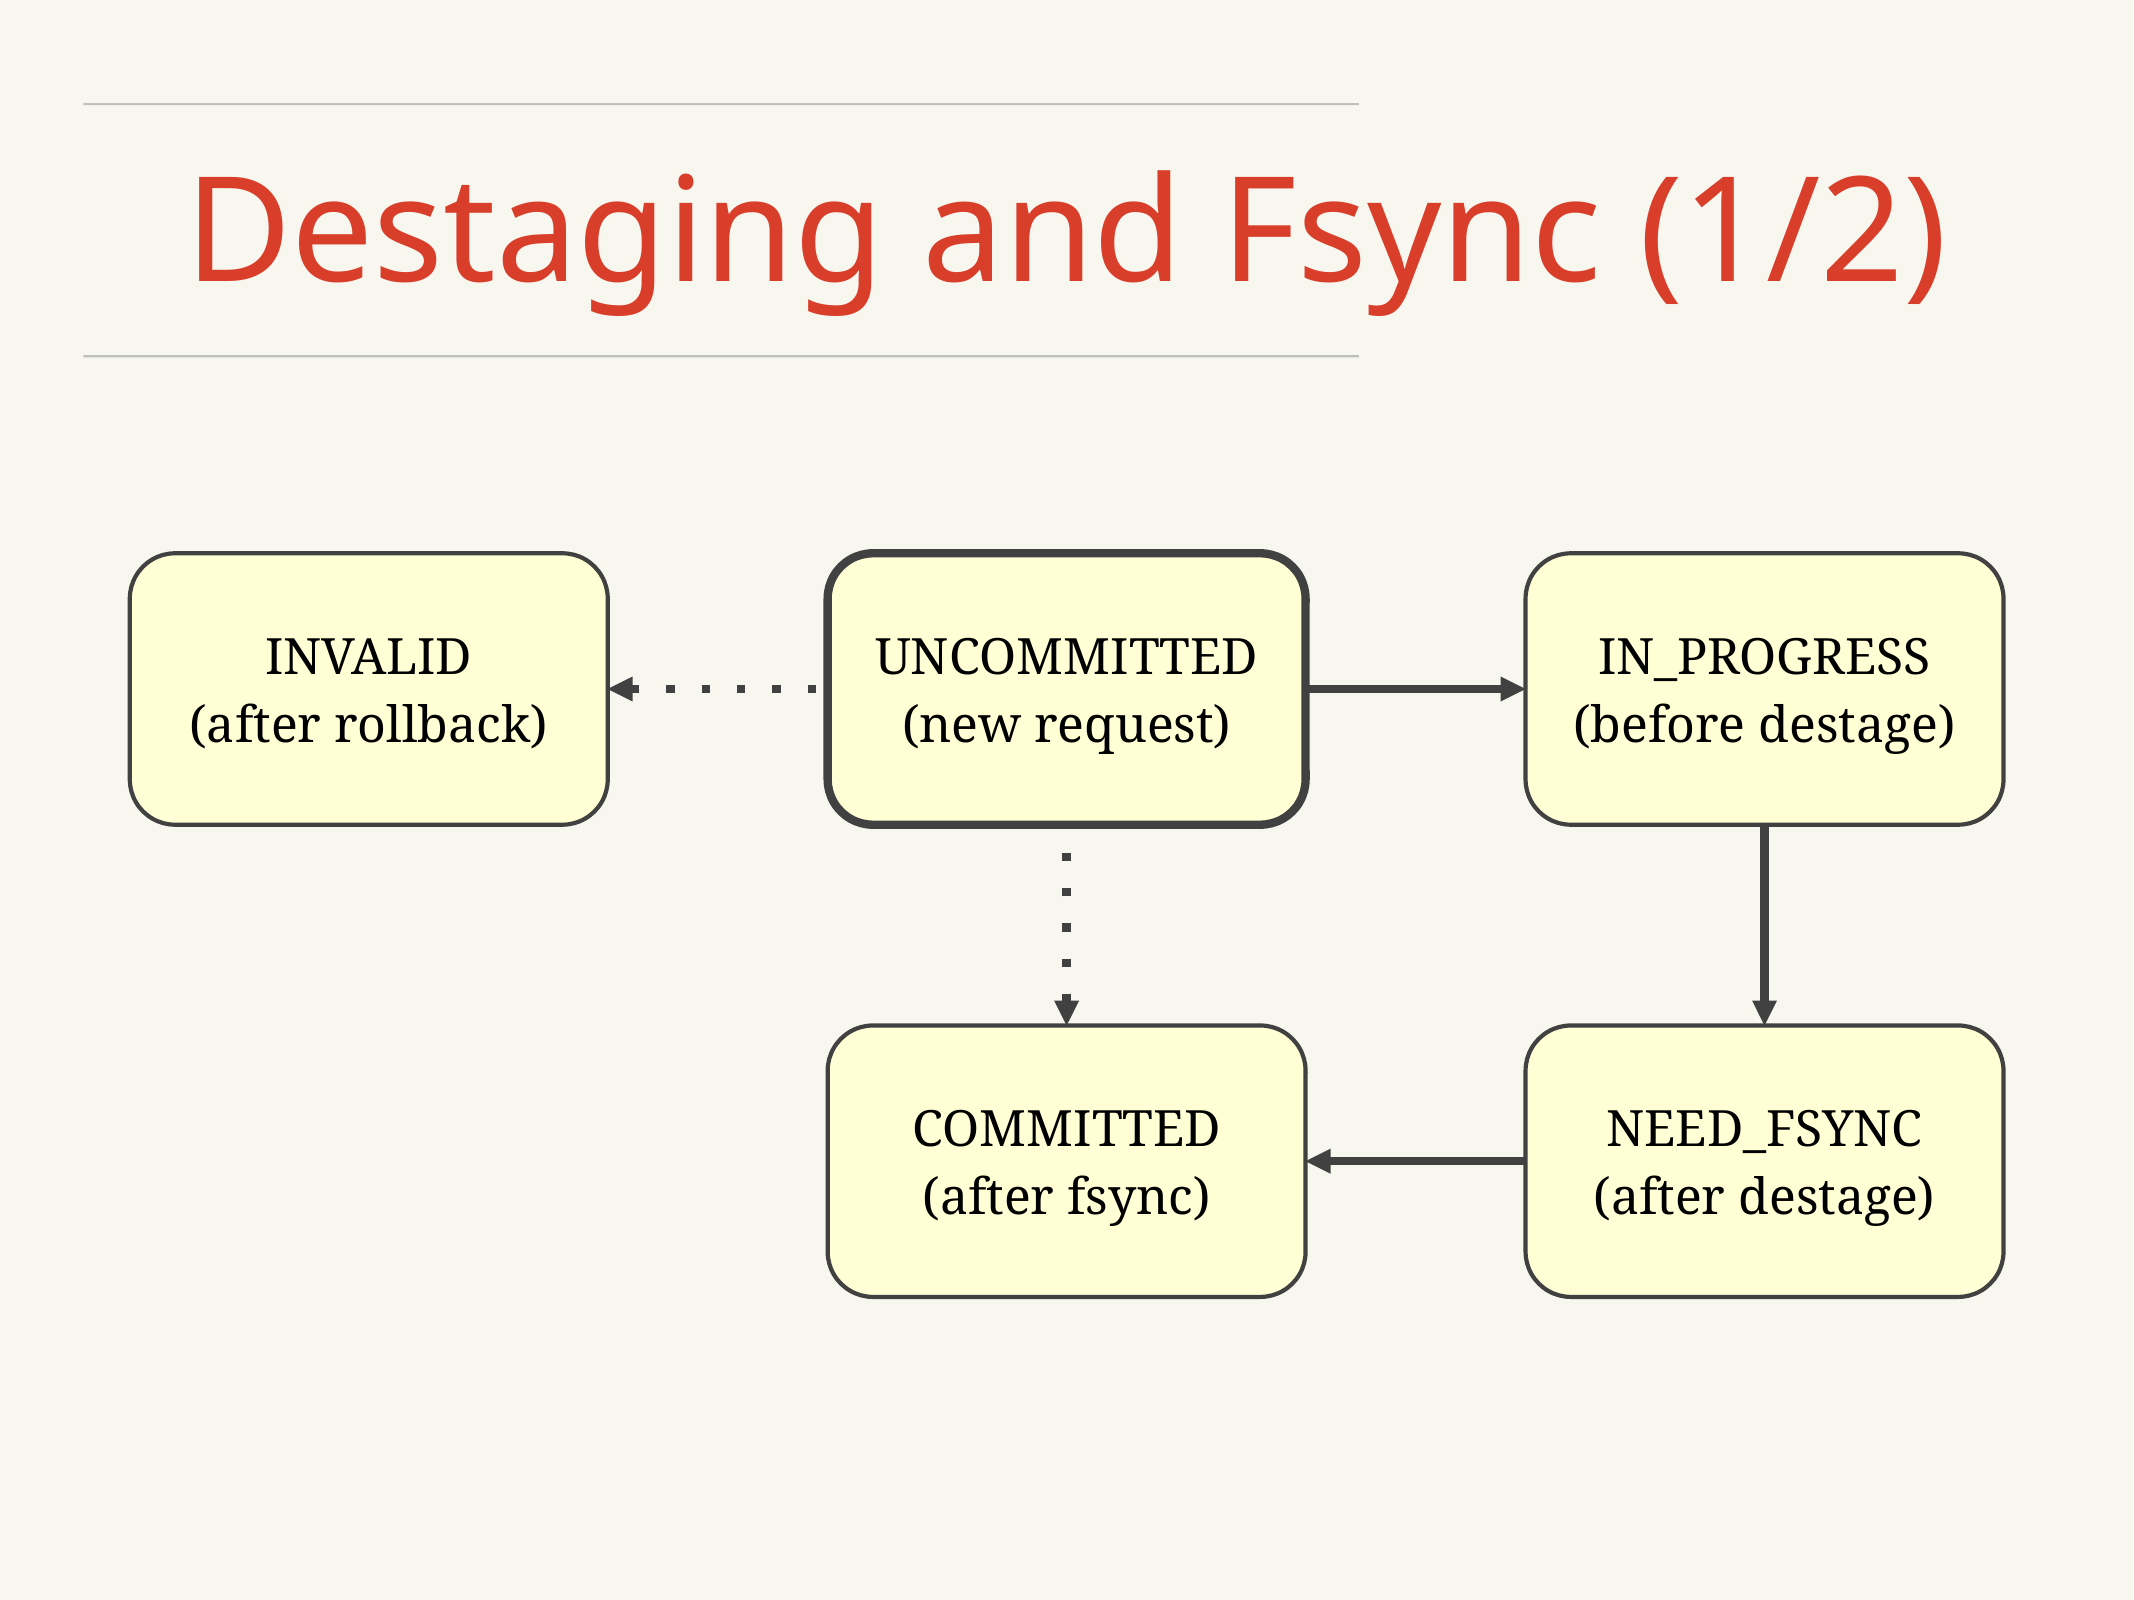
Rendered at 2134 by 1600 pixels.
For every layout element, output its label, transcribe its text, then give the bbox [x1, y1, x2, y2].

title Destaging and Fsync (1/2) [83, 131, 2050, 332]
text_box INVALID (after rollback) [129, 553, 608, 825]
text_box NEED_FSYNC (after destage) [1525, 1025, 2004, 1297]
text_box UNCOMMITTED (new request) [827, 553, 1306, 825]
text_box IN_PROGRESS (before destage) [1525, 553, 2004, 825]
text_box COMMITTED (after fsync) [827, 1025, 1306, 1297]
